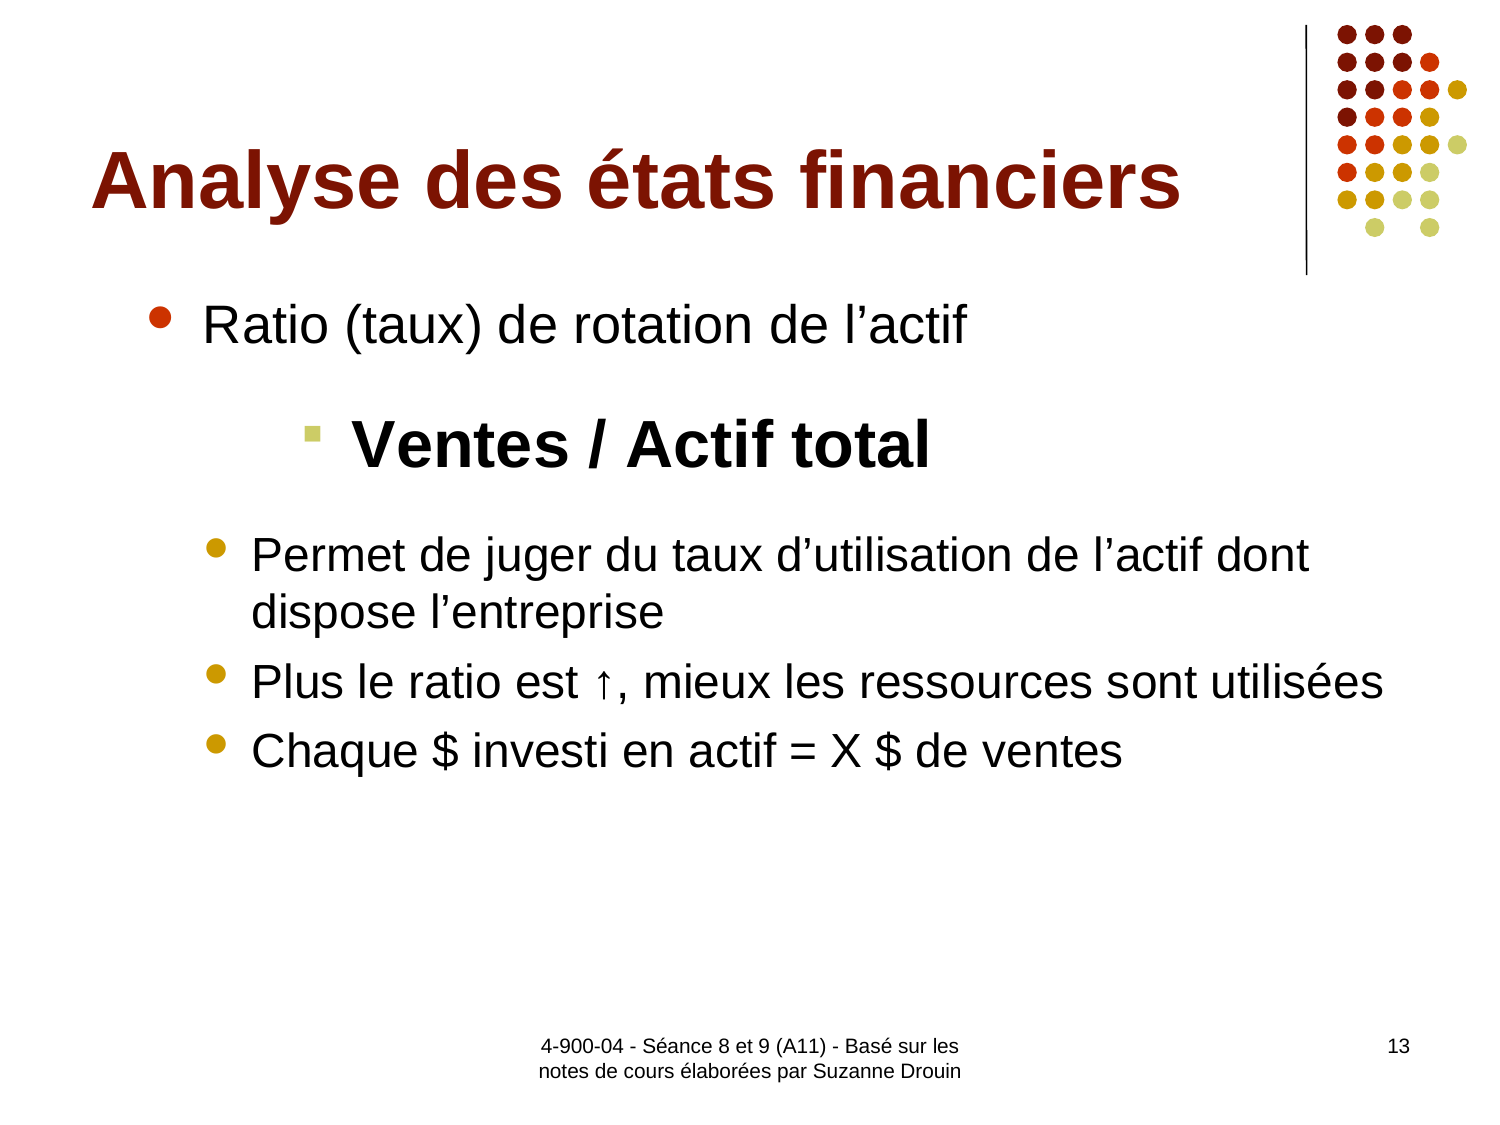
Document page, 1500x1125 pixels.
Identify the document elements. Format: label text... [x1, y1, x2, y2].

text_box <numéro> [1074, 1025, 1426, 1101]
text_box Analyse des états financiers [74, 20, 1313, 233]
text_box 4-900-04 - Séance 8 et 9 (A11) - Basé sur les notes de cours élaborées par Suzanne Drouin [512, 1025, 988, 1101]
text_box Ratio (taux) de rotation de l’actif Ventes / Actif total Permet de juger du taux d’utilisation de l’actif dont dispose l’entreprise Plus le ratio est ↑, mieux les ressources sont utilisées Chaque $ investi en actif = X $ de ventes [75, 282, 1426, 1006]
